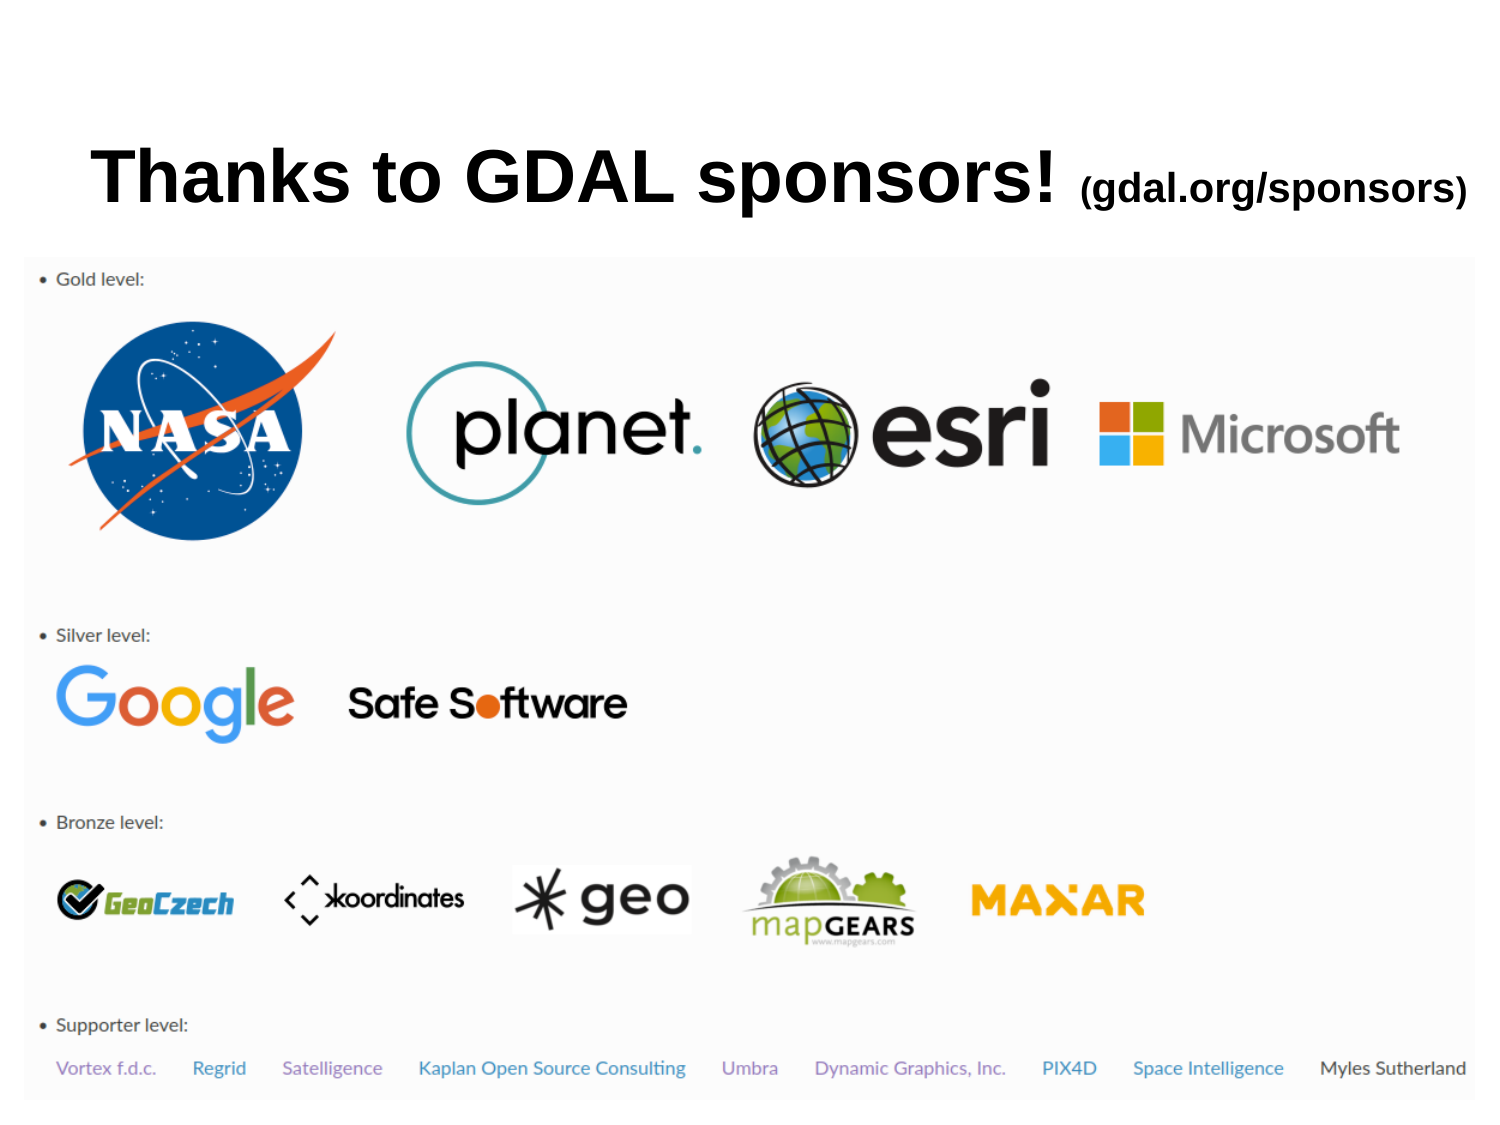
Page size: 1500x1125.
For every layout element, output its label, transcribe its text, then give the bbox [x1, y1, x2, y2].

picture [24, 257, 1475, 1100]
title Thanks to GDAL sponsors! (gdal.org/sponsors) [75, 45, 1500, 233]
